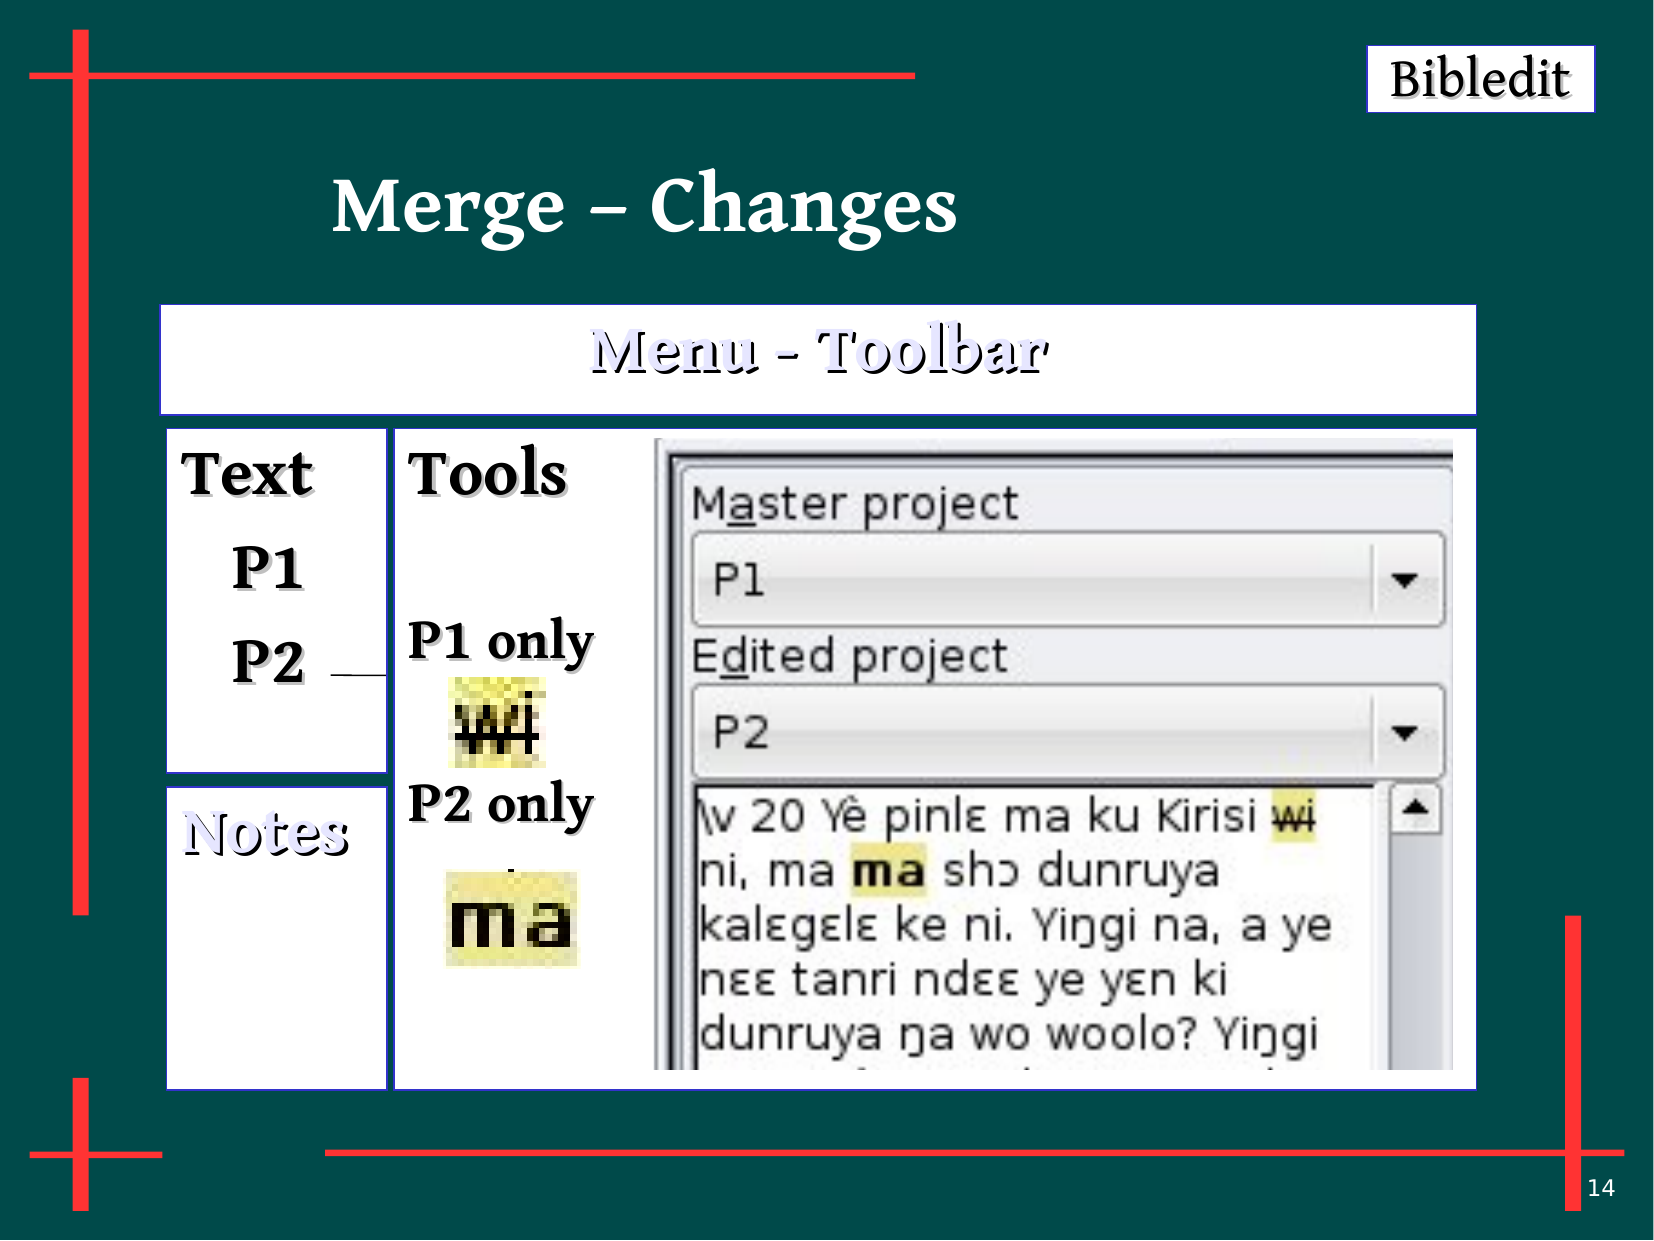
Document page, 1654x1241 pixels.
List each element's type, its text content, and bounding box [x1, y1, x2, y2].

picture [653, 438, 1453, 1070]
text_box Bibledit [1367, 45, 1595, 113]
text_box Menu - Toolbar [159, 304, 1477, 415]
text_box Text P1 P2 [166, 428, 387, 774]
picture [448, 677, 546, 768]
text_box Tools P1 only P2 only [394, 428, 1477, 1091]
text_box Notes [166, 786, 387, 1091]
title Merge – Changes [149, 69, 1142, 345]
picture [442, 869, 581, 969]
